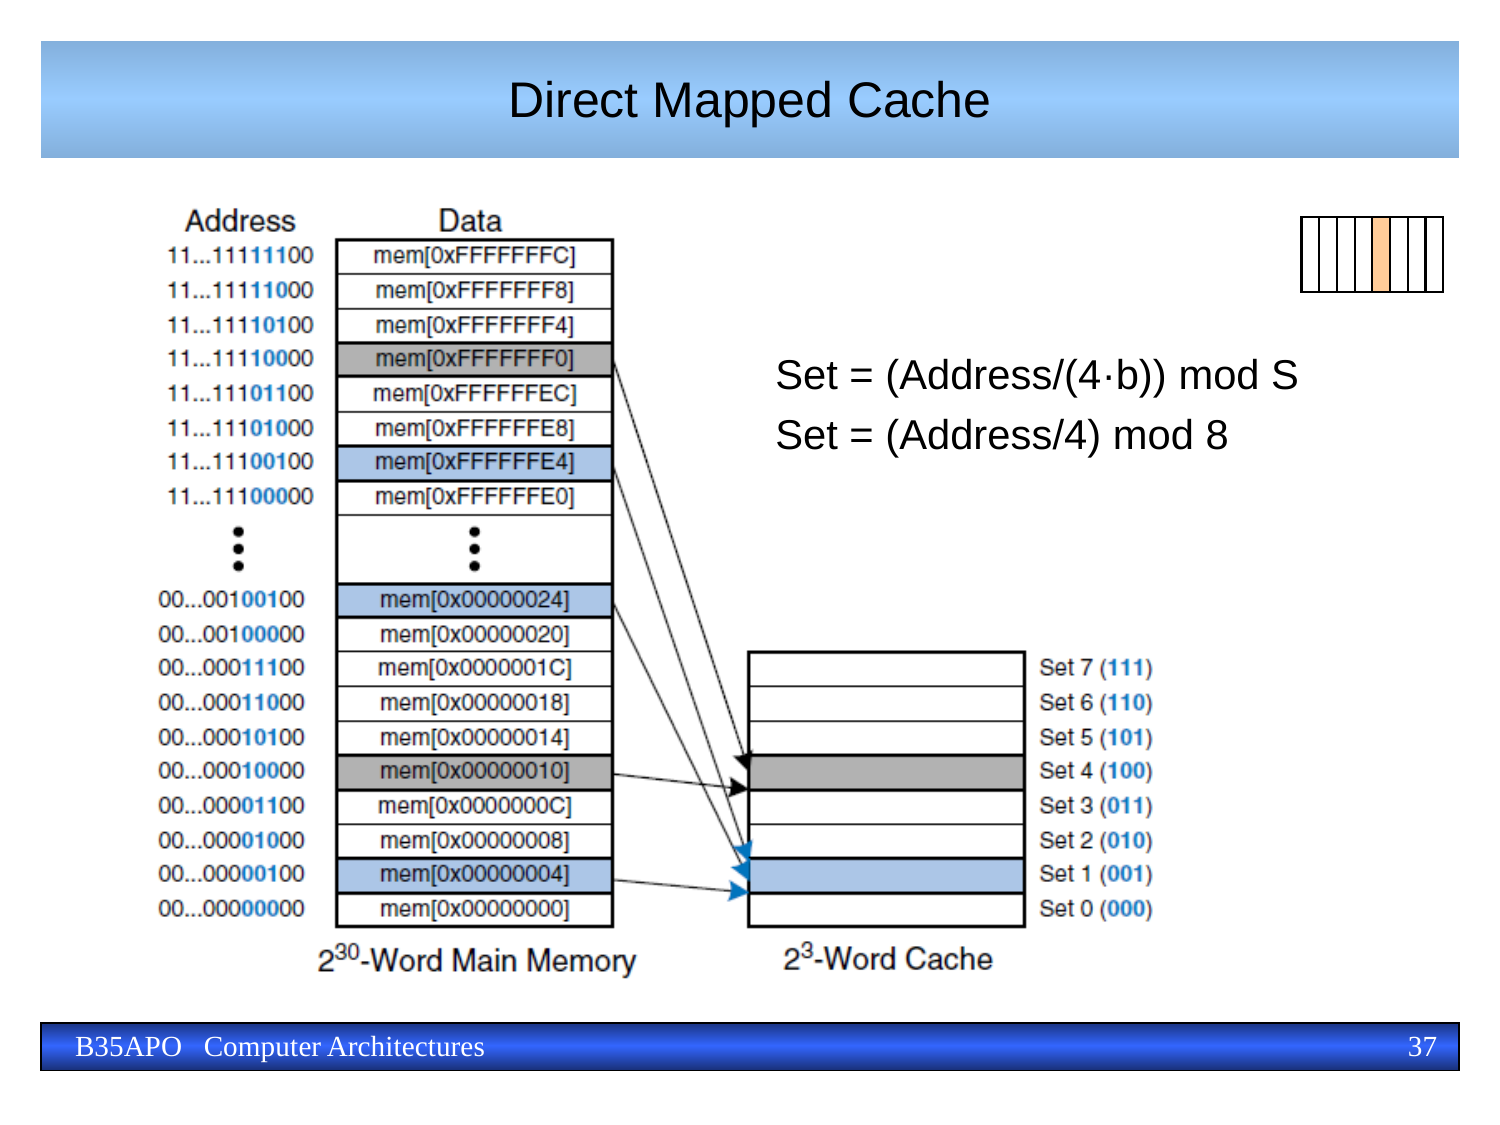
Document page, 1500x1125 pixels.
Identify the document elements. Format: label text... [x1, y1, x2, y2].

table_header [1302, 168, 1319, 216]
table_cell [1409, 218, 1424, 291]
table_header [1319, 168, 1337, 216]
table_cell [1303, 218, 1318, 291]
table_cell [1356, 218, 1371, 291]
table_cell [1338, 218, 1354, 291]
table_cell [1320, 218, 1336, 291]
table_cell [1427, 218, 1442, 291]
table_header [1408, 168, 1426, 216]
table_cell [1408, 293, 1443, 345]
table_header [1355, 168, 1372, 216]
table_header [1390, 168, 1408, 216]
table_cell [1302, 293, 1337, 345]
table_header [1426, 168, 1443, 216]
picture [151, 187, 1171, 990]
text_box Set = (Address/(4·b)) mod S Set = (Address/4) mod 8 [760, 340, 1318, 516]
table_cell [1372, 293, 1408, 345]
table_cell [1337, 293, 1372, 345]
table_cell [1373, 218, 1389, 291]
table_cell [1391, 218, 1407, 291]
title Direct Mapped Cache [41, 41, 1459, 158]
table_header [1372, 168, 1390, 216]
table_header [1337, 168, 1355, 216]
